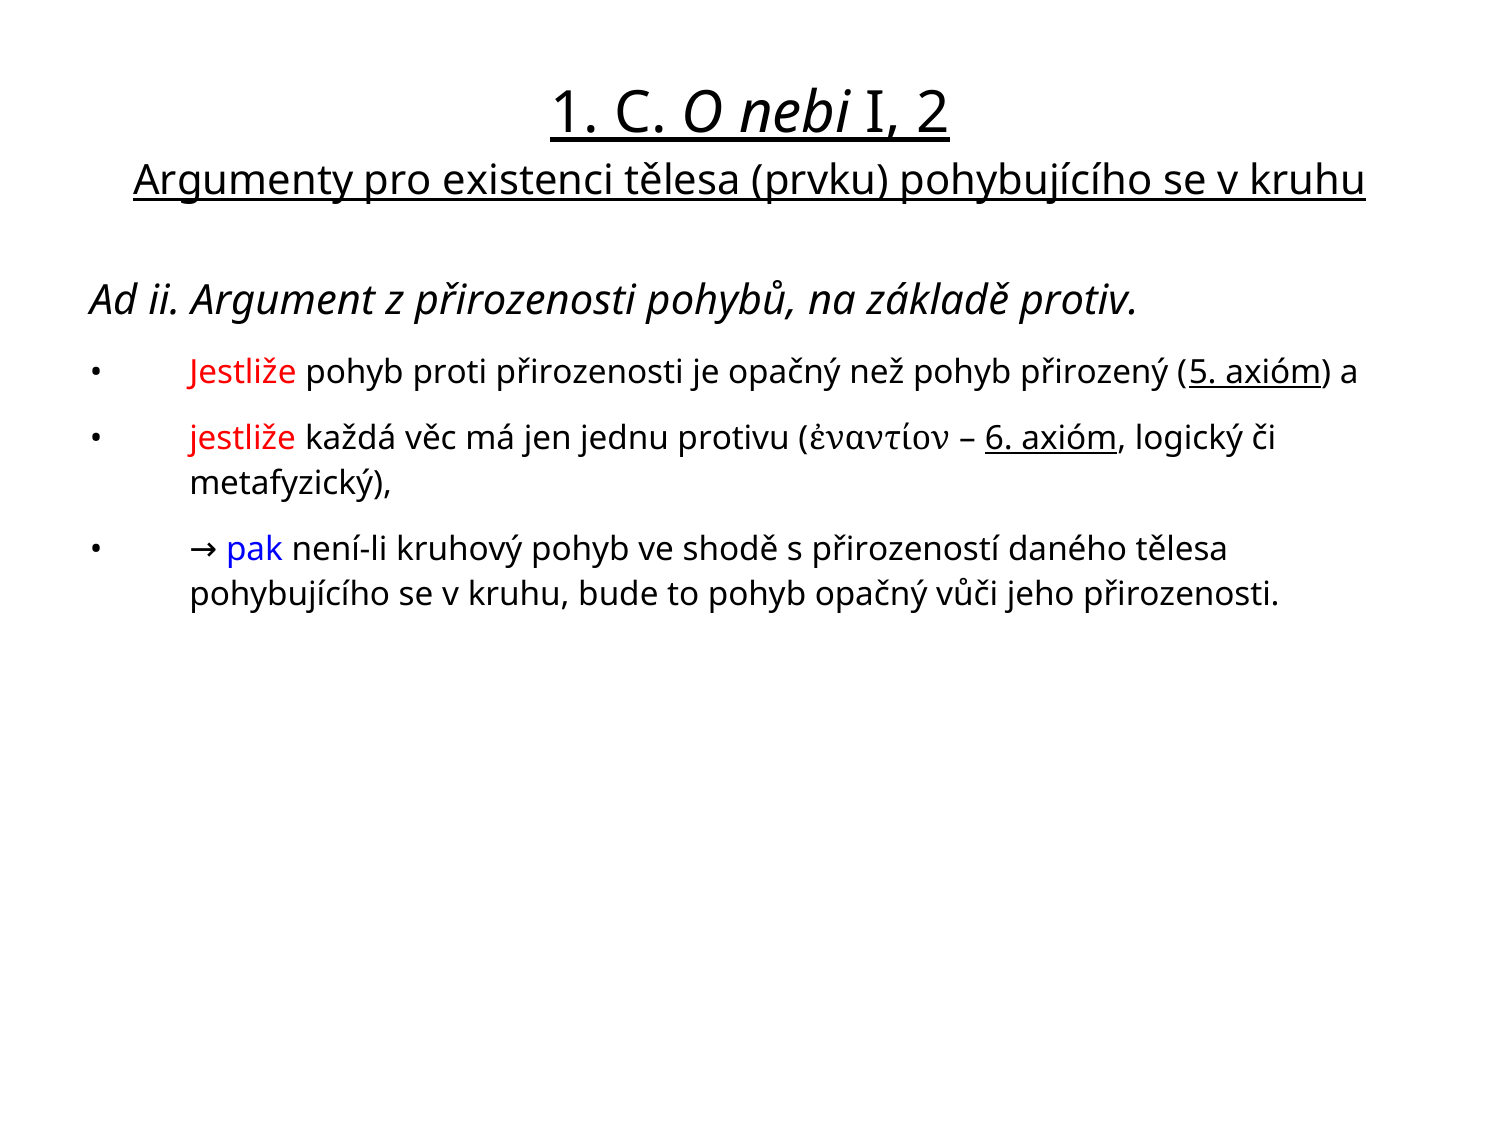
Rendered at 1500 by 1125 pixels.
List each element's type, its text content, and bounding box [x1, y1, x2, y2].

list Ad ii. Argument z přirozenosti pohybů, na základě protiv. Jestliže pohyb proti přirozenosti je opačný než pohyb přirozený (5. axióm) a jestliže každá věc má jen jednu protivu (ἐναντίον – 6. axióm, logický či metafyzický), → pak není-li kruhový pohyb ve shodě s přirozeností daného tělesa pohybujícího se v kruhu, bude to pohyb opačný vůči jeho přirozenosti. [75, 262, 1426, 1035]
title 1. C. O nebi I, 2 Argumenty pro existenci tělesa (prvku) pohybujícího se v kruhu [75, 45, 1426, 233]
